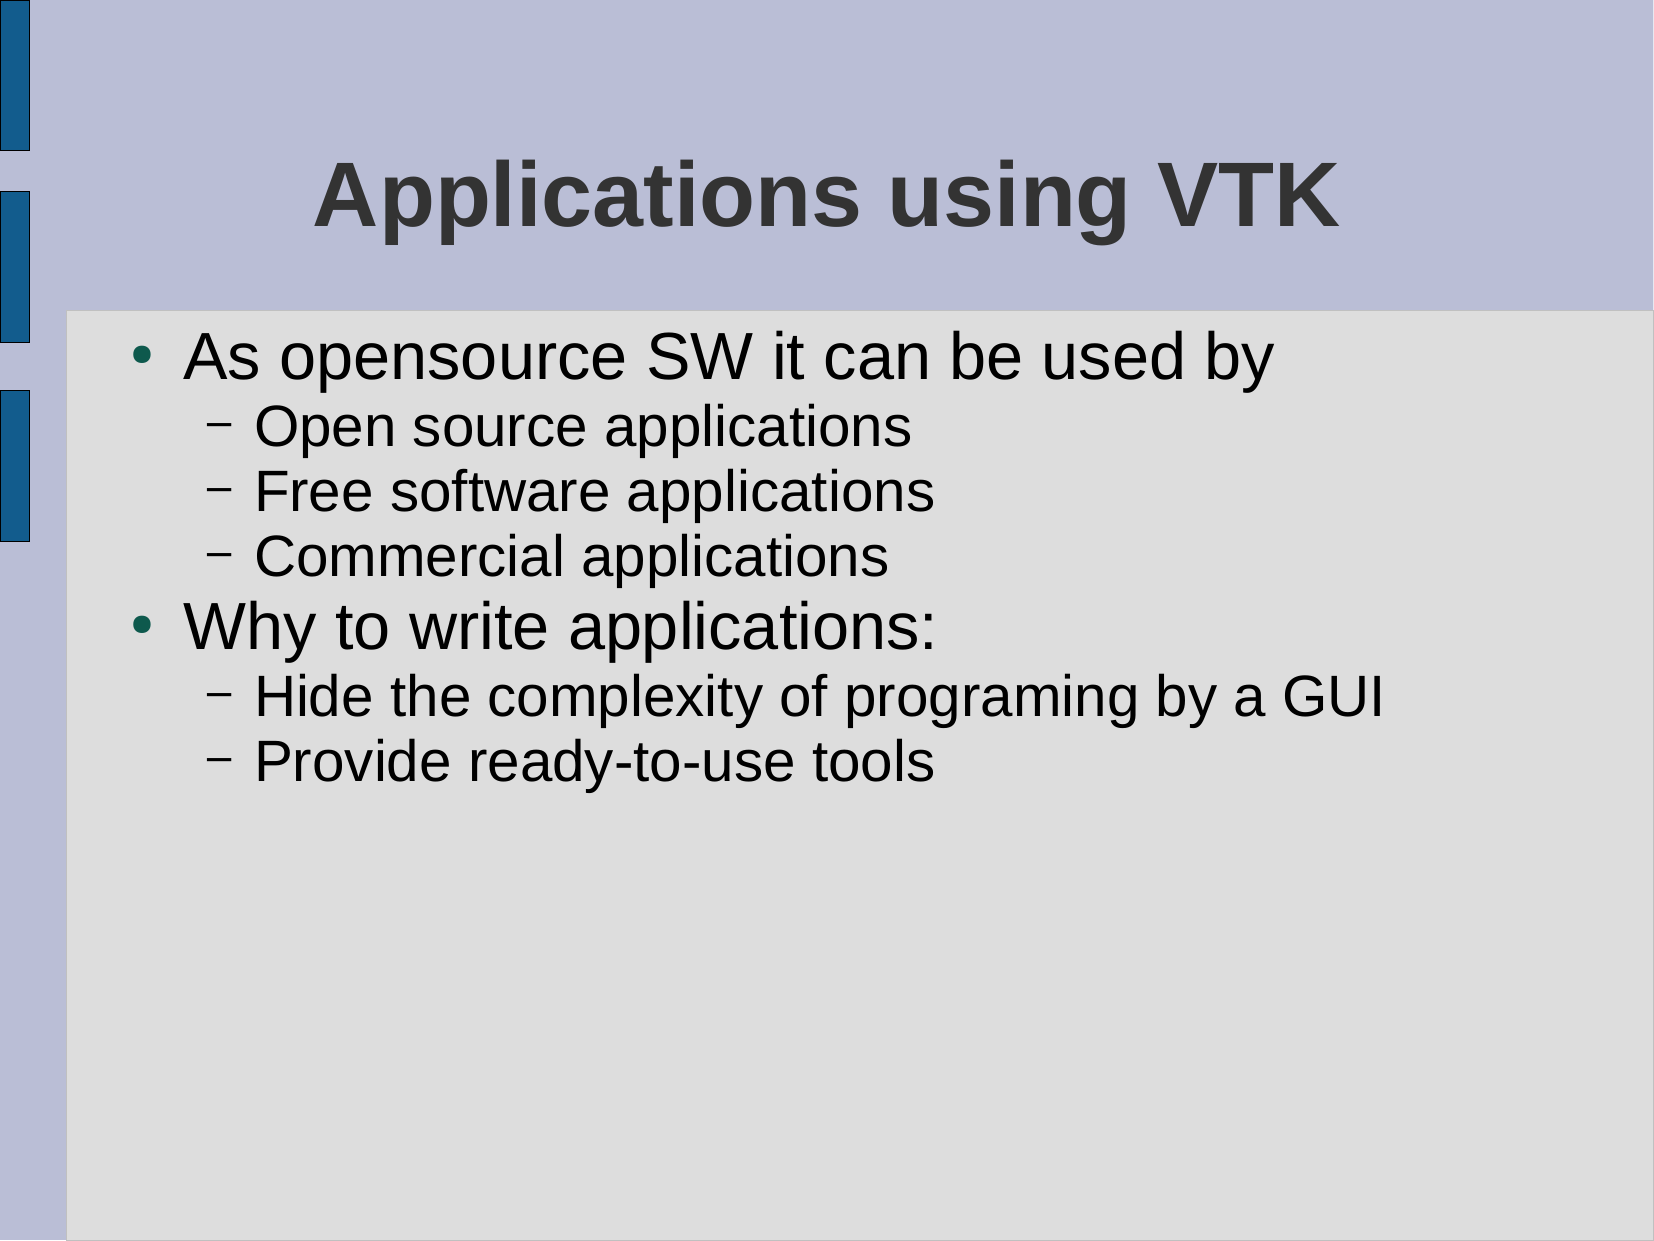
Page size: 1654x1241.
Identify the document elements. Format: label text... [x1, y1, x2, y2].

list As opensource SW it can be used by Open source applications Free software applications Commercial applications Why to write applications: Hide the complexity of programing by a GUI Provide ready-to-use tools [112, 319, 1613, 1198]
title Applications using VTK [121, 98, 1534, 291]
